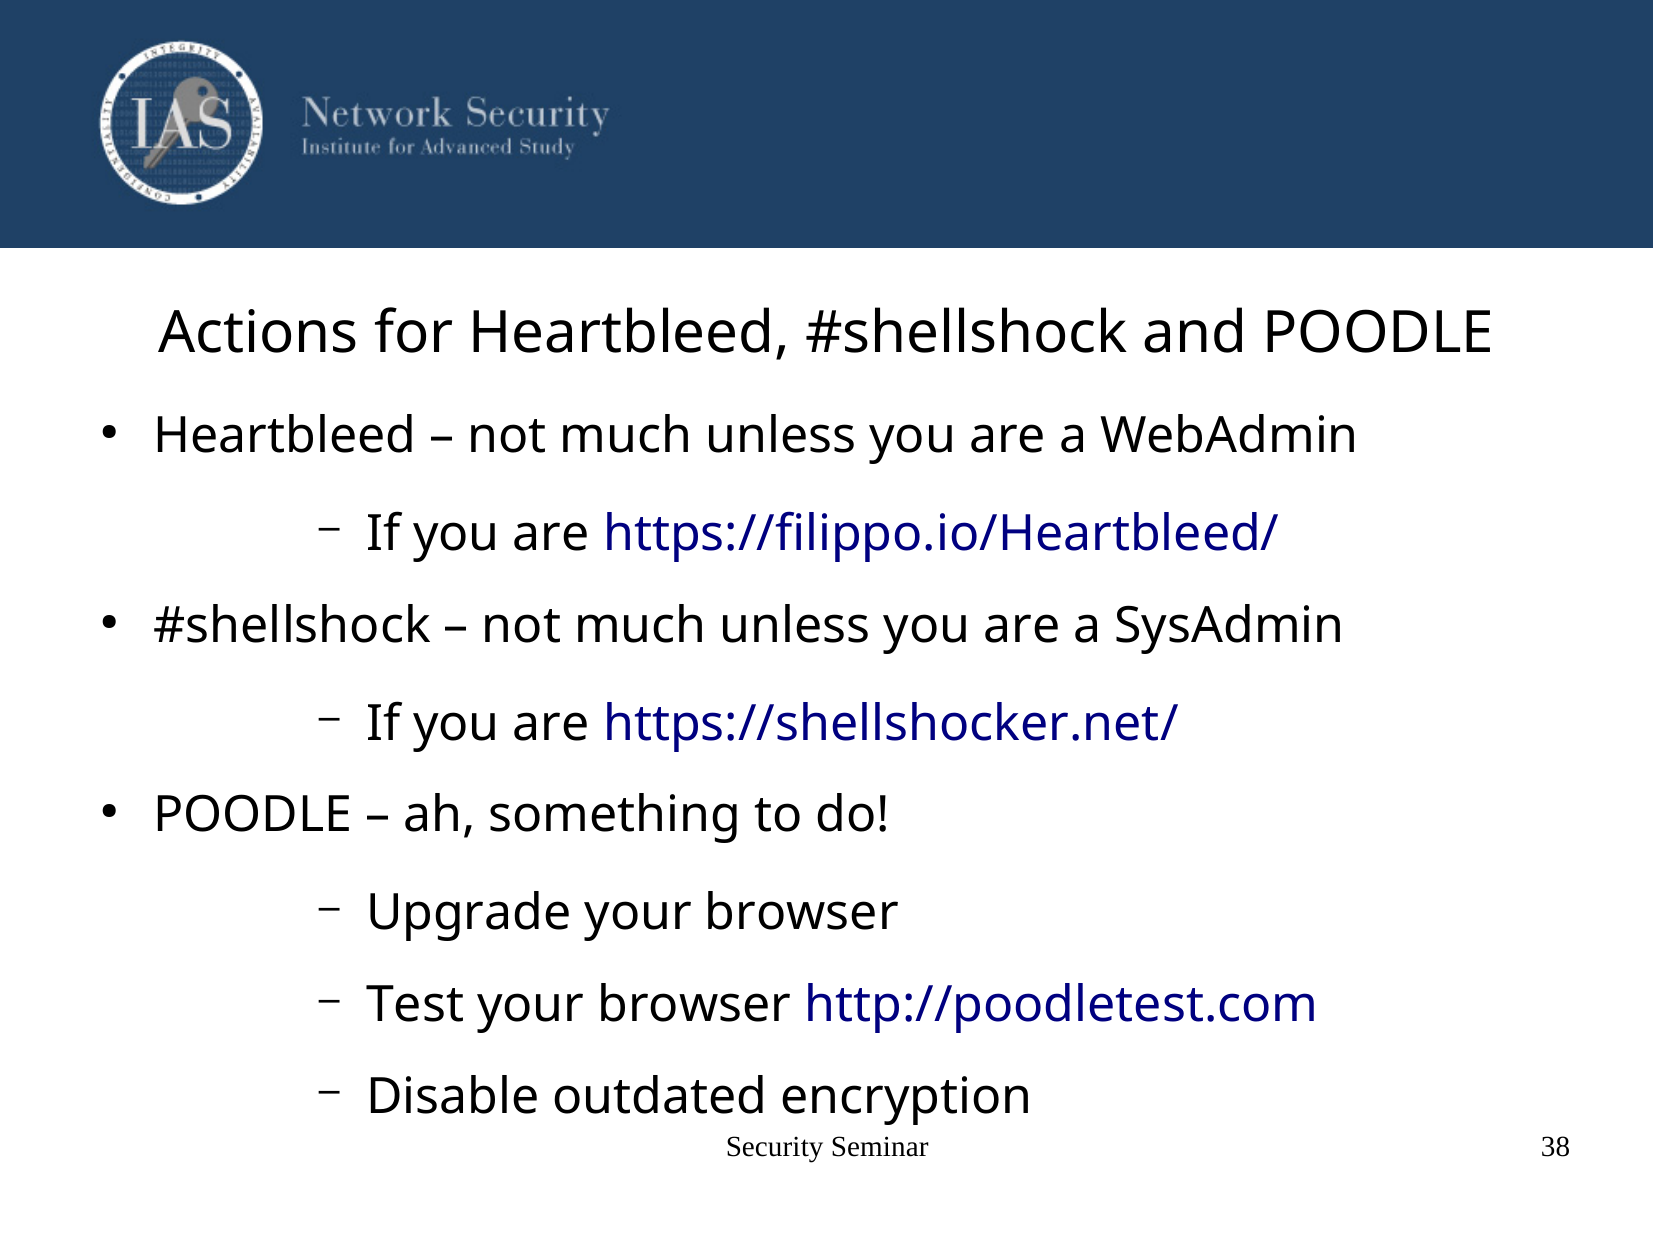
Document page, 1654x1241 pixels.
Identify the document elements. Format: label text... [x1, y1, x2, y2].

picture [0, 0, 1653, 248]
list Actions for Heartbleed, #shellshock and POODLE Heartbleed – not much unless you are a WebAdmin If you are https://filippo.io/Heartbleed/ #shellshock – not much unless you are a SysAdmin If you are https://shellshocker.net/ POODLE – ah, something to do! Upgrade your browser Test your browser http://poodletest.com Disable outdated encryption [82, 290, 1571, 1109]
